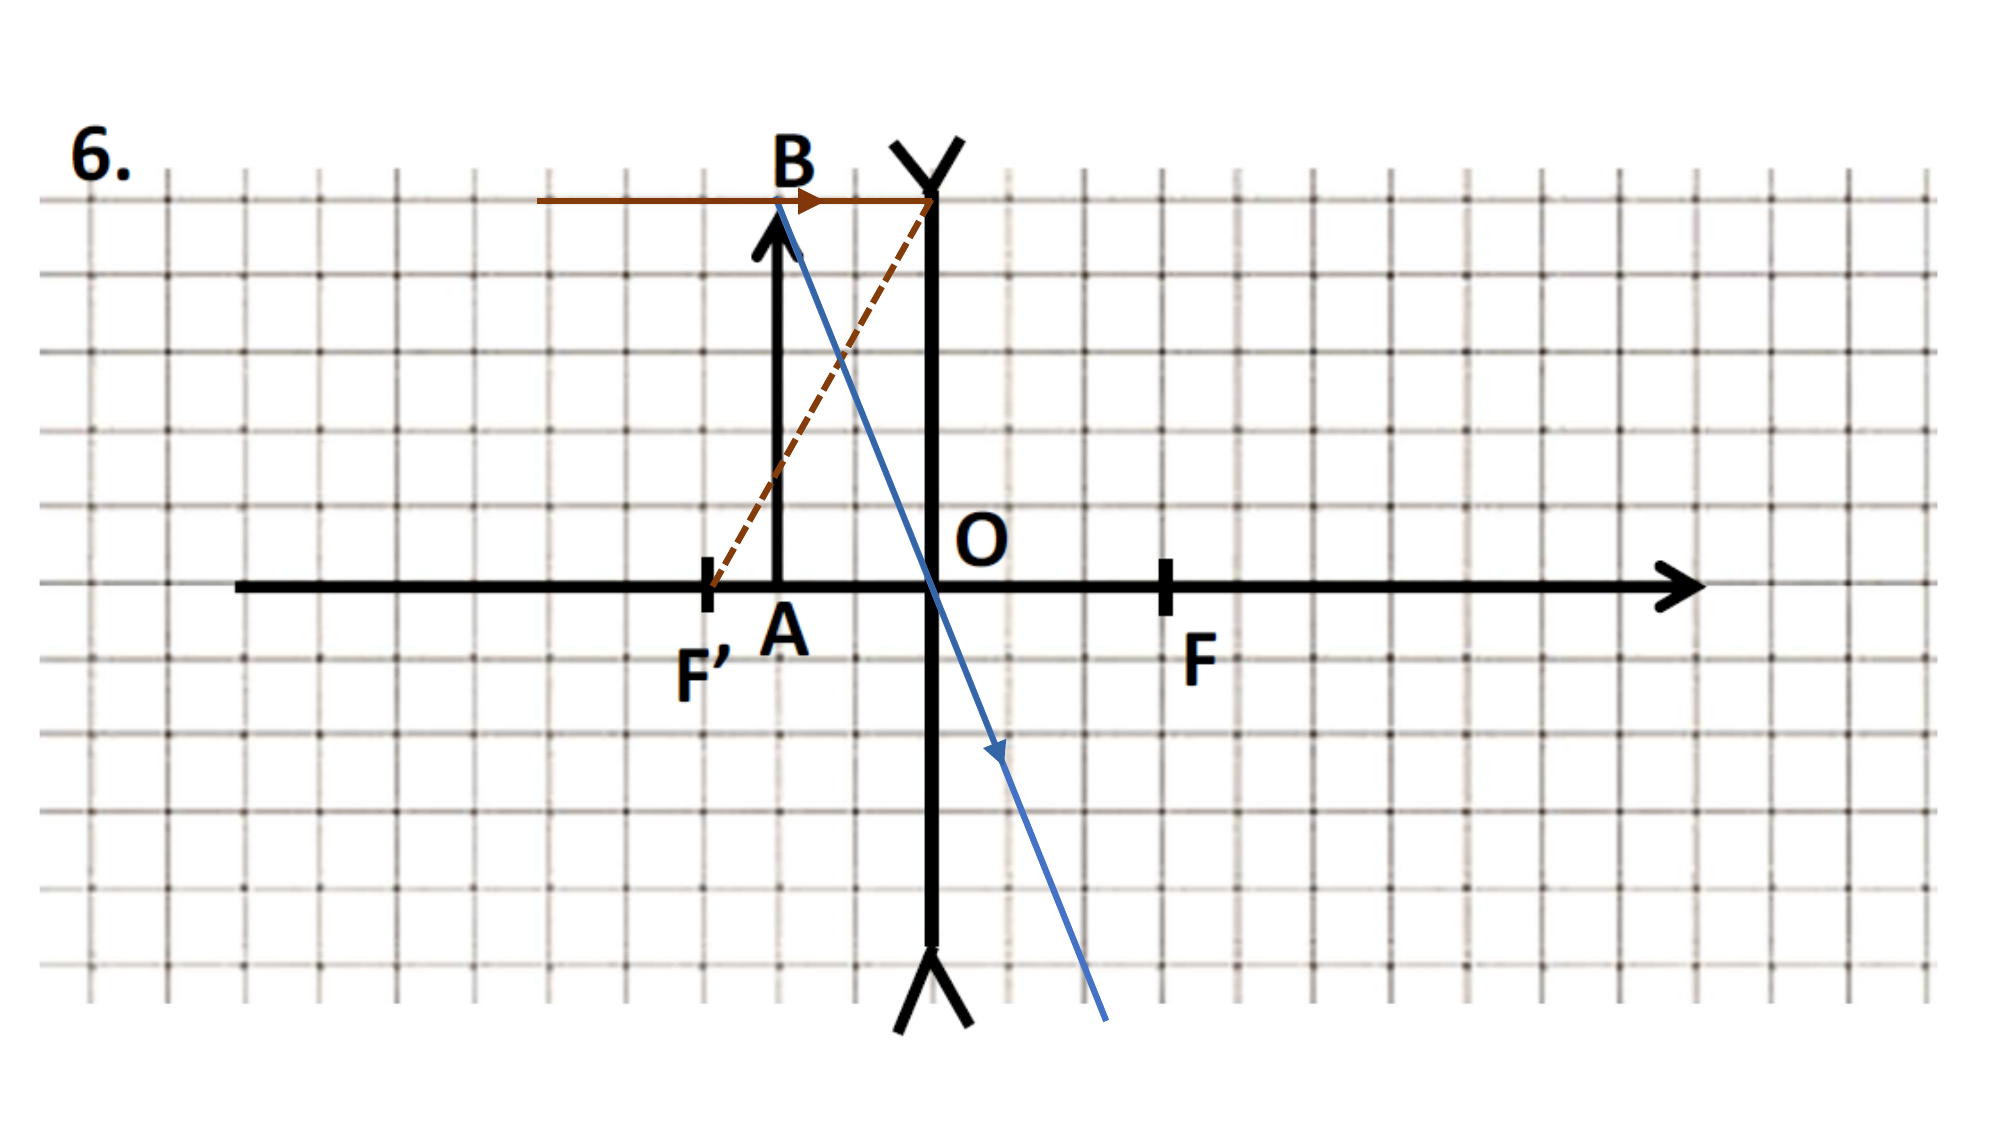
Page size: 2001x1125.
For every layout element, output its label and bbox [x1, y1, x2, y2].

picture [39, 117, 1950, 1050]
